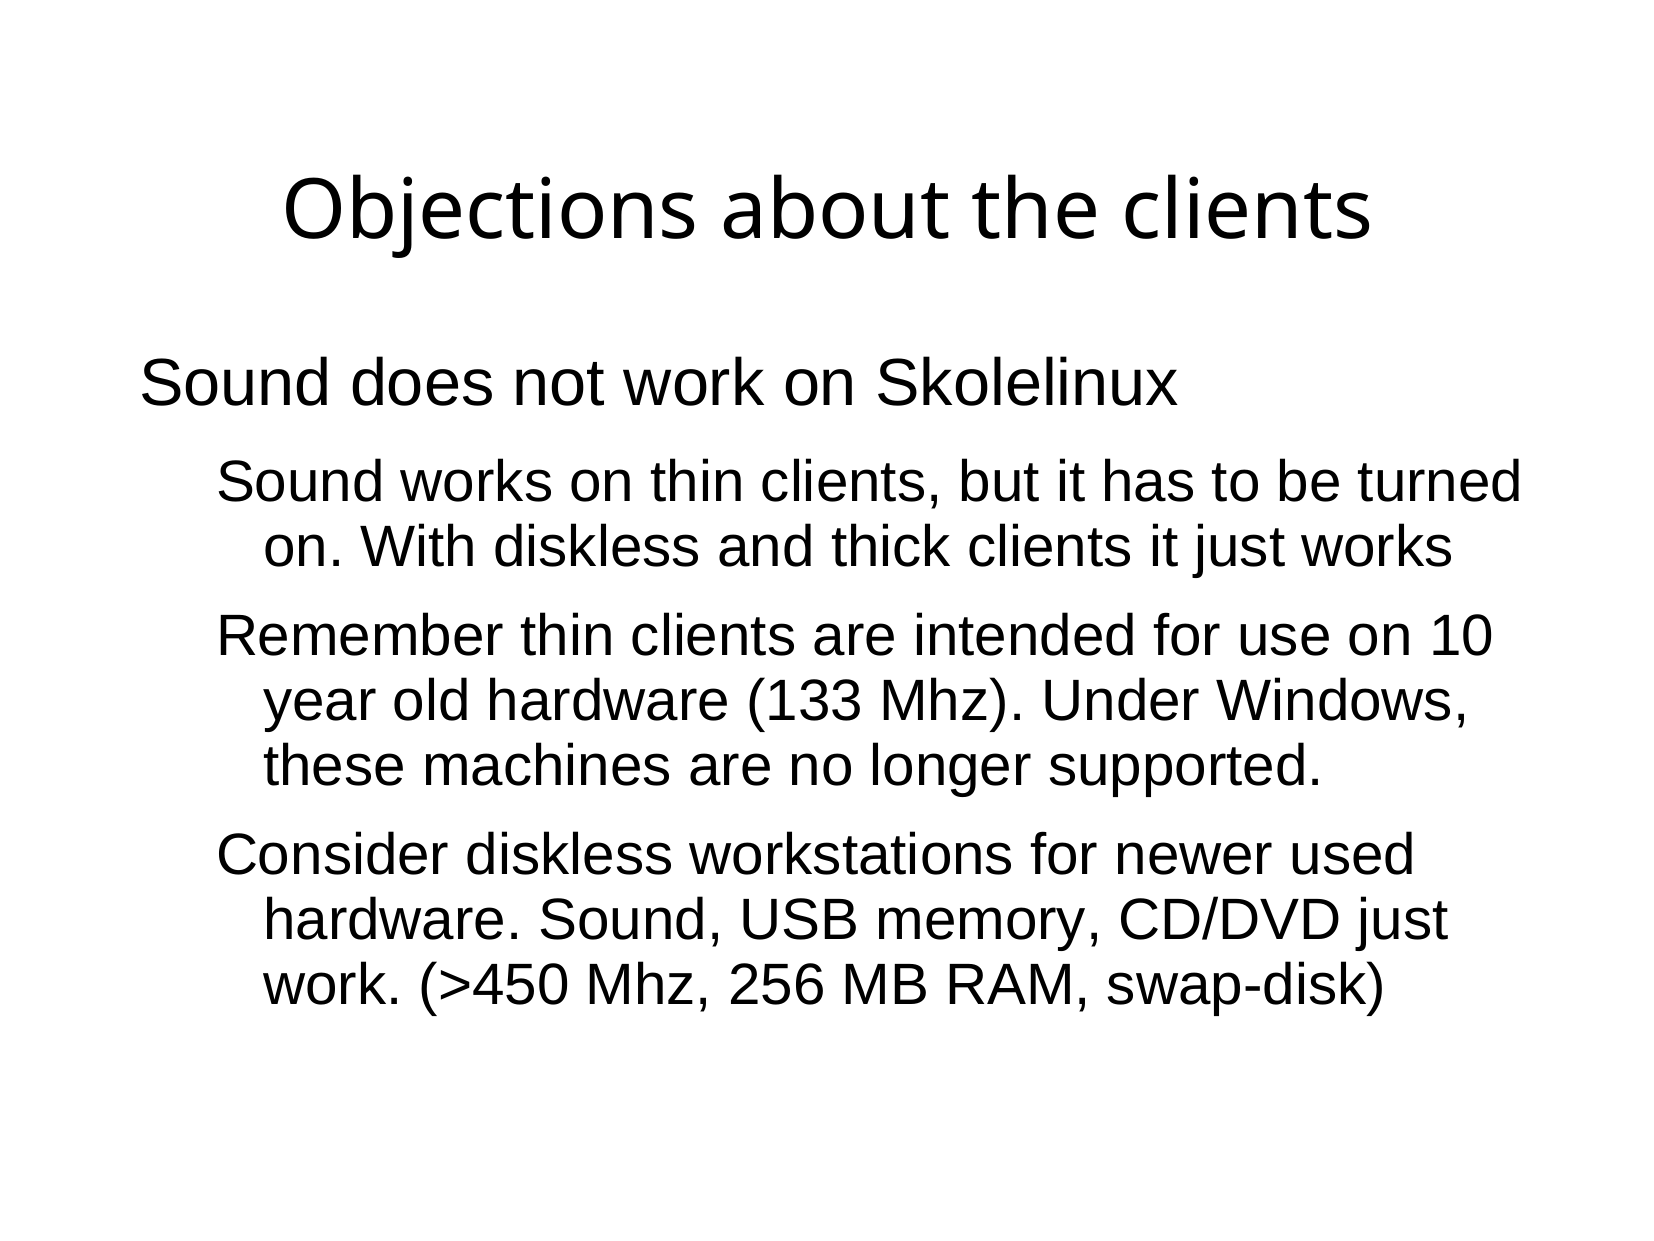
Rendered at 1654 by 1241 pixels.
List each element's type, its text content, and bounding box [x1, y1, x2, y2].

list Sound does not work on Skolelinux Sound works on thin clients, but it has to be turned on. With diskless and thick clients it just works Remember thin clients are intended for use on 10 year old hardware (133 Mhz). Under Windows, these machines are no longer supported. Consider diskless workstations for newer used hardware. Sound, USB memory, CD/DVD just work. (>450 Mhz, 256 MB RAM, swap-disk) [121, 344, 1534, 1147]
title Objections about the clients [121, 102, 1534, 311]
